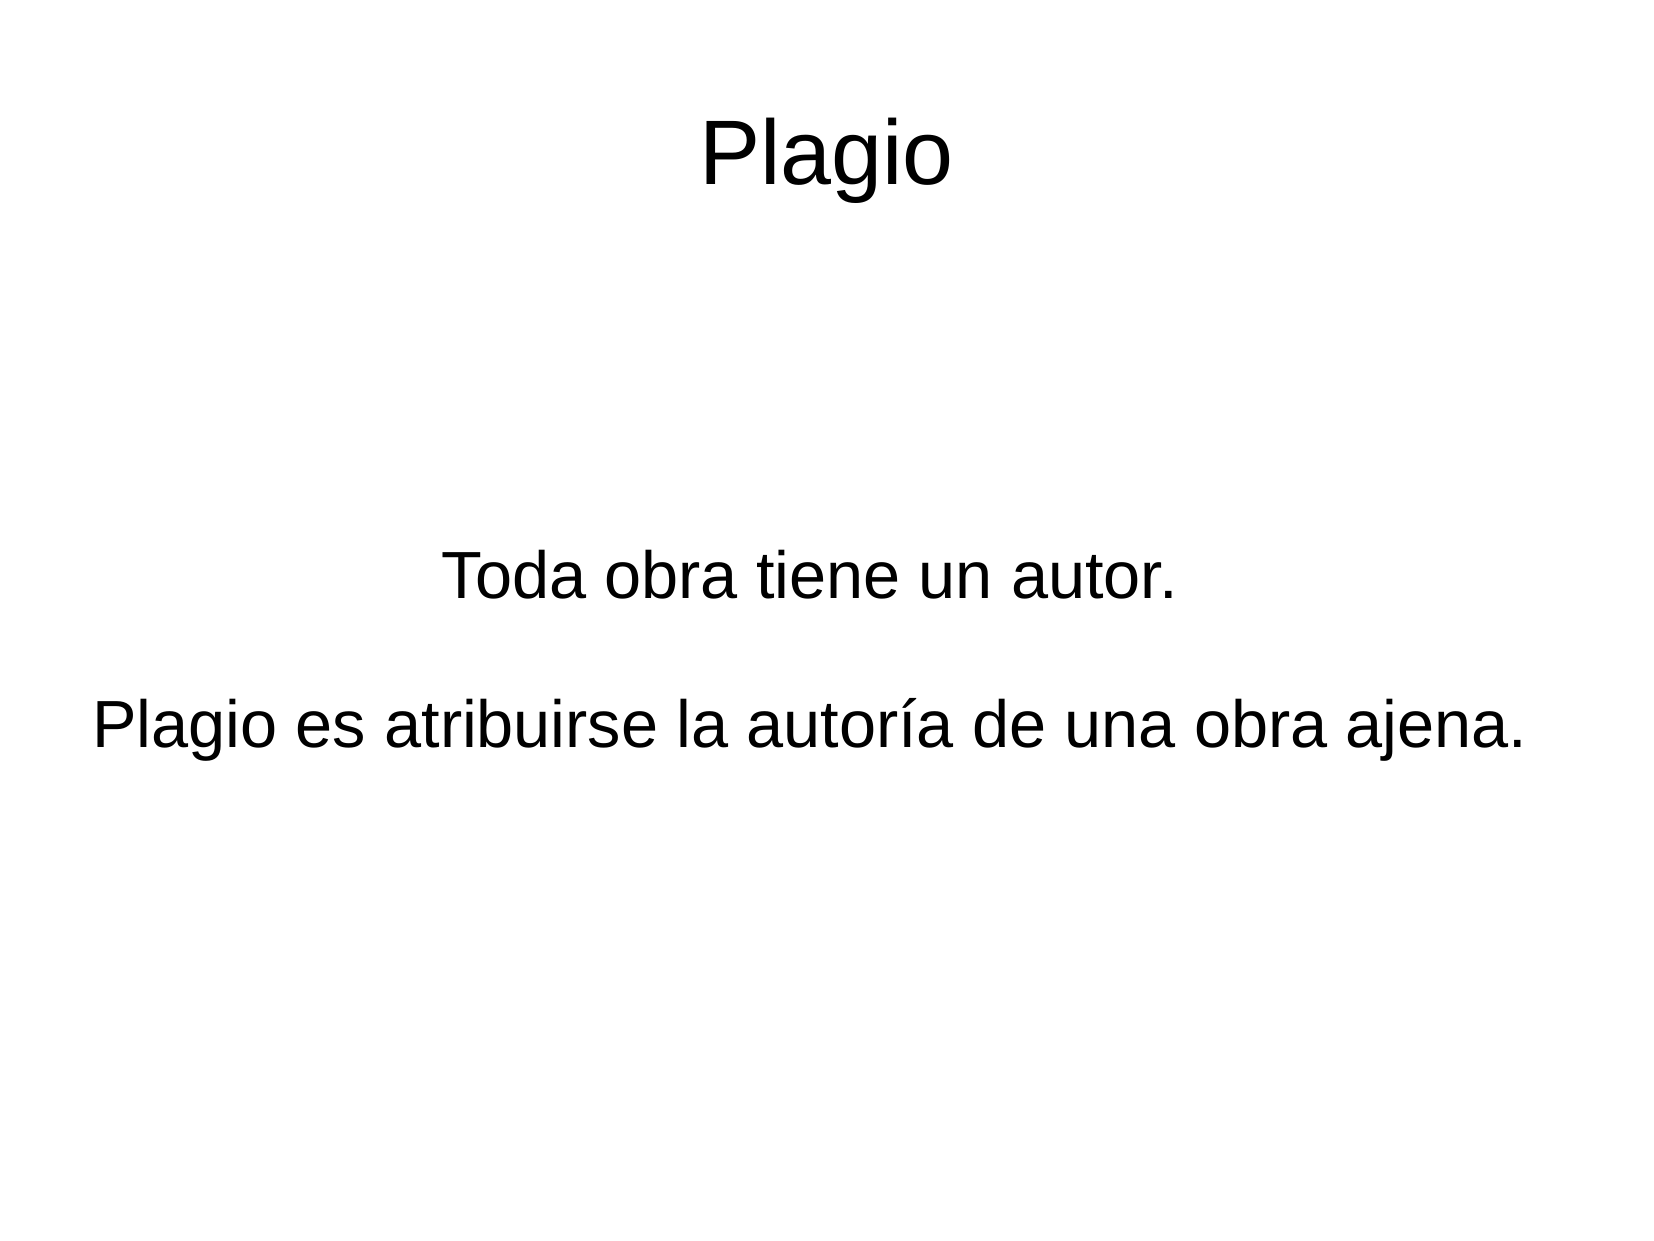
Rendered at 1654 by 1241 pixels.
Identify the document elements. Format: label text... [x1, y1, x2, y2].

subtitle Toda obra tiene un autor. Plagio es atribuirse la autoría de una obra ajena. [82, 290, 1538, 1010]
title Plagio [82, 49, 1571, 257]
